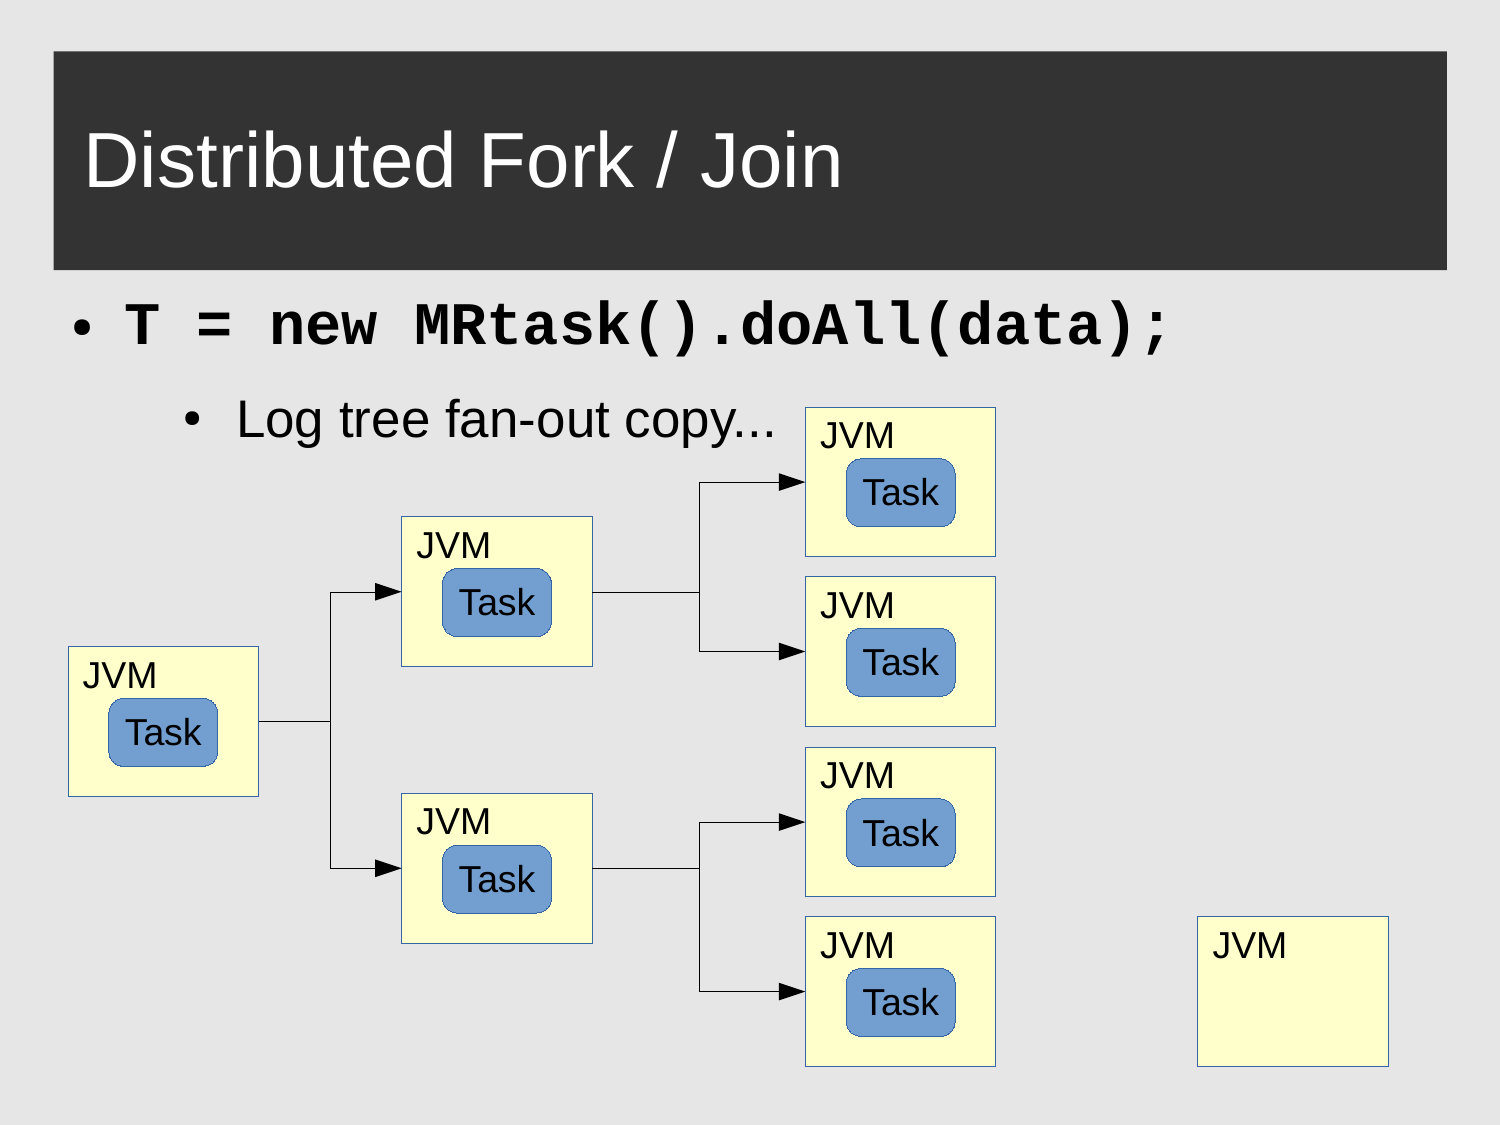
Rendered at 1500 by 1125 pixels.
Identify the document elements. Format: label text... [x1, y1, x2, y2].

text_box [401, 516, 593, 667]
text_box Task [442, 845, 552, 914]
text_box [805, 576, 996, 727]
text_box JVM [805, 747, 942, 805]
text_box Task [846, 798, 956, 867]
title Distributed Fork / Join [53, 51, 1447, 271]
text_box Task [108, 698, 218, 767]
text_box [401, 793, 593, 944]
text_box Task [442, 568, 552, 637]
text_box Task [846, 628, 956, 697]
text_box JVM [401, 793, 538, 851]
text_box [1197, 916, 1389, 1067]
text_box JVM [805, 916, 942, 974]
text_box JVM [401, 516, 538, 574]
text_box Task [846, 968, 956, 1037]
text_box Task [846, 458, 956, 527]
text_box [805, 407, 996, 557]
list T = new MRtask().doAll(data); Log tree fan-out copy... [53, 294, 1447, 991]
text_box JVM [805, 407, 942, 464]
text_box JVM [68, 646, 205, 704]
text_box [805, 747, 996, 897]
text_box [805, 916, 996, 1067]
text_box JVM [805, 576, 942, 634]
text_box JVM [1197, 916, 1334, 974]
text_box [68, 646, 259, 797]
